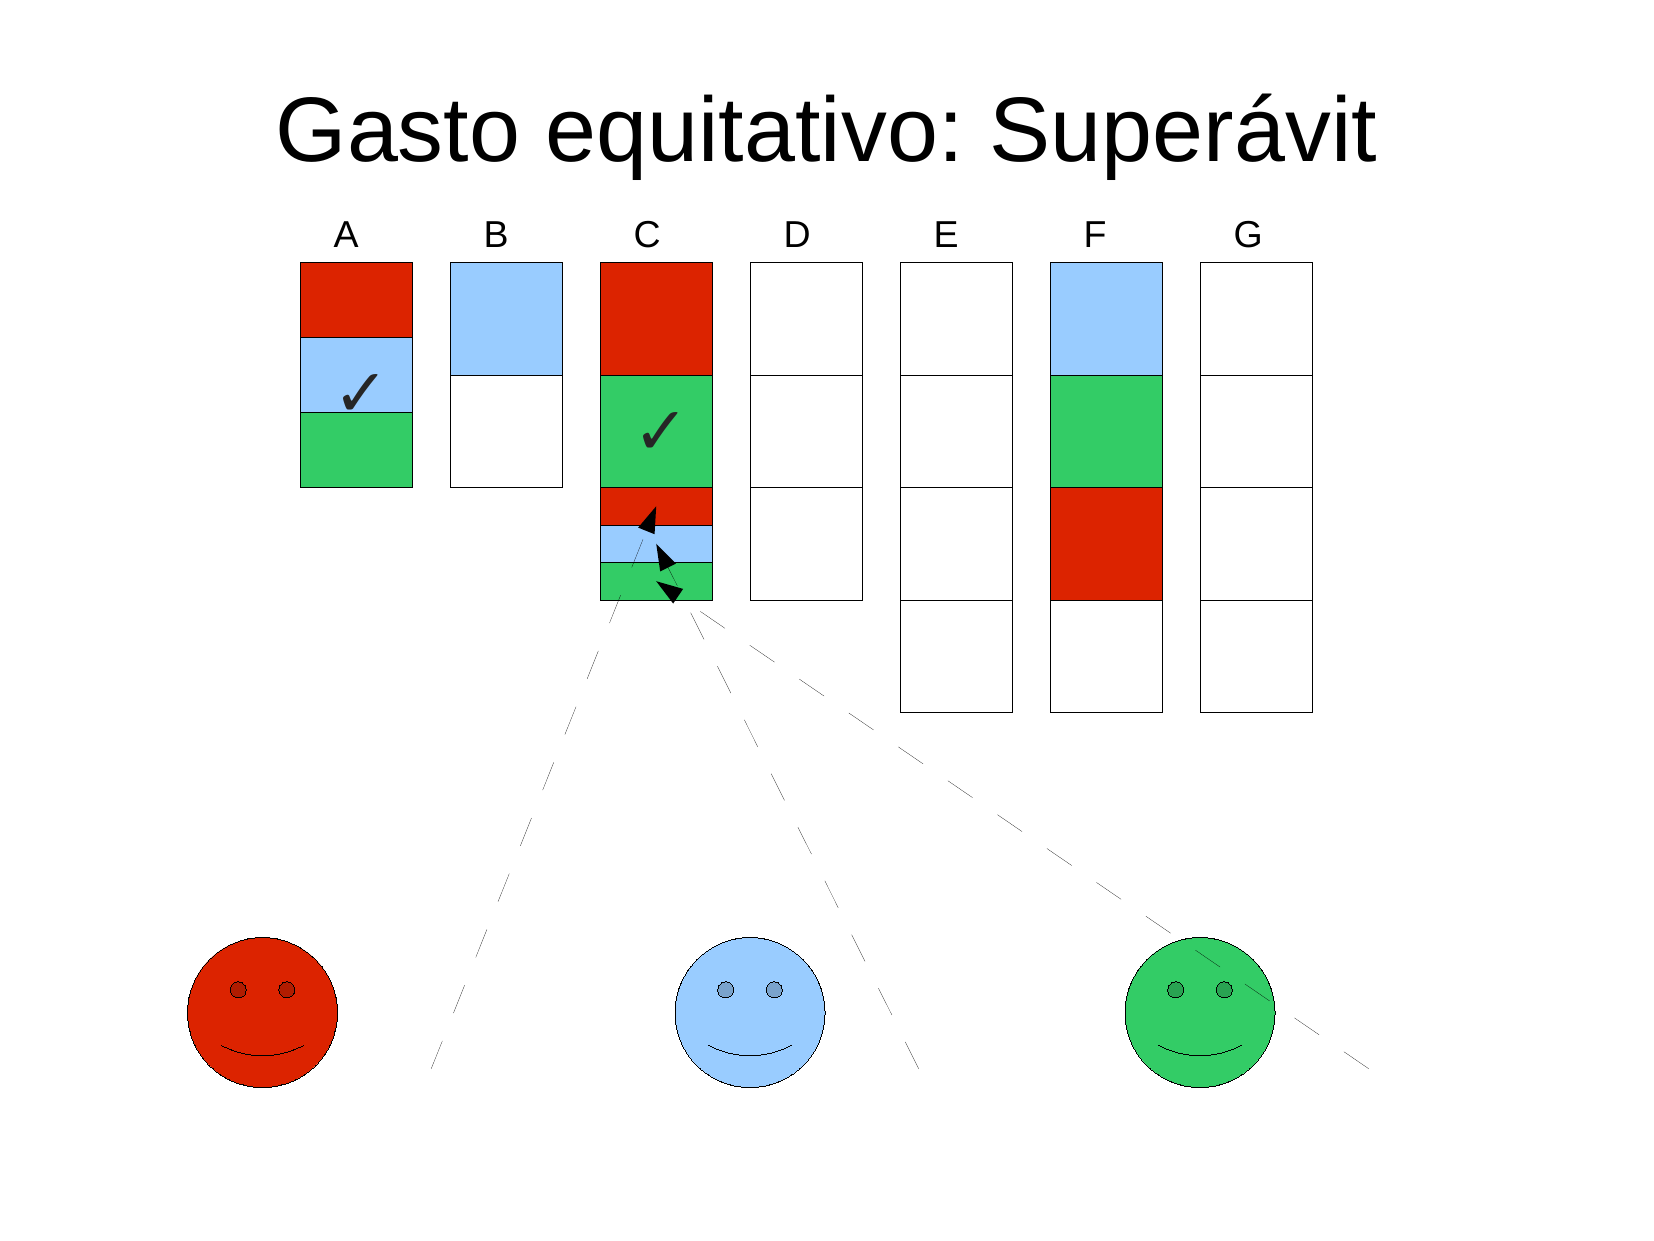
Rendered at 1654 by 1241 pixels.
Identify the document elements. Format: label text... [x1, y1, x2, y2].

text_box [1200, 262, 1313, 713]
text_box [600, 262, 713, 601]
text_box [1050, 262, 1163, 713]
text_box [187, 937, 338, 1088]
text_box E [918, 206, 975, 264]
text_box [675, 937, 826, 1088]
text_box [300, 262, 413, 488]
text_box A [318, 206, 376, 264]
text_box ✓ [318, 337, 413, 431]
title Gasto equitativo: Superávit [82, 25, 1571, 233]
text_box G [1218, 205, 1276, 263]
text_box B [468, 206, 526, 264]
text_box ✓ [618, 376, 713, 469]
text_box [750, 262, 863, 601]
text_box [1125, 937, 1276, 1088]
text_box [450, 262, 563, 488]
text_box C [618, 205, 675, 263]
text_box [900, 262, 1013, 713]
text_box F [1068, 206, 1126, 264]
text_box D [768, 205, 826, 263]
